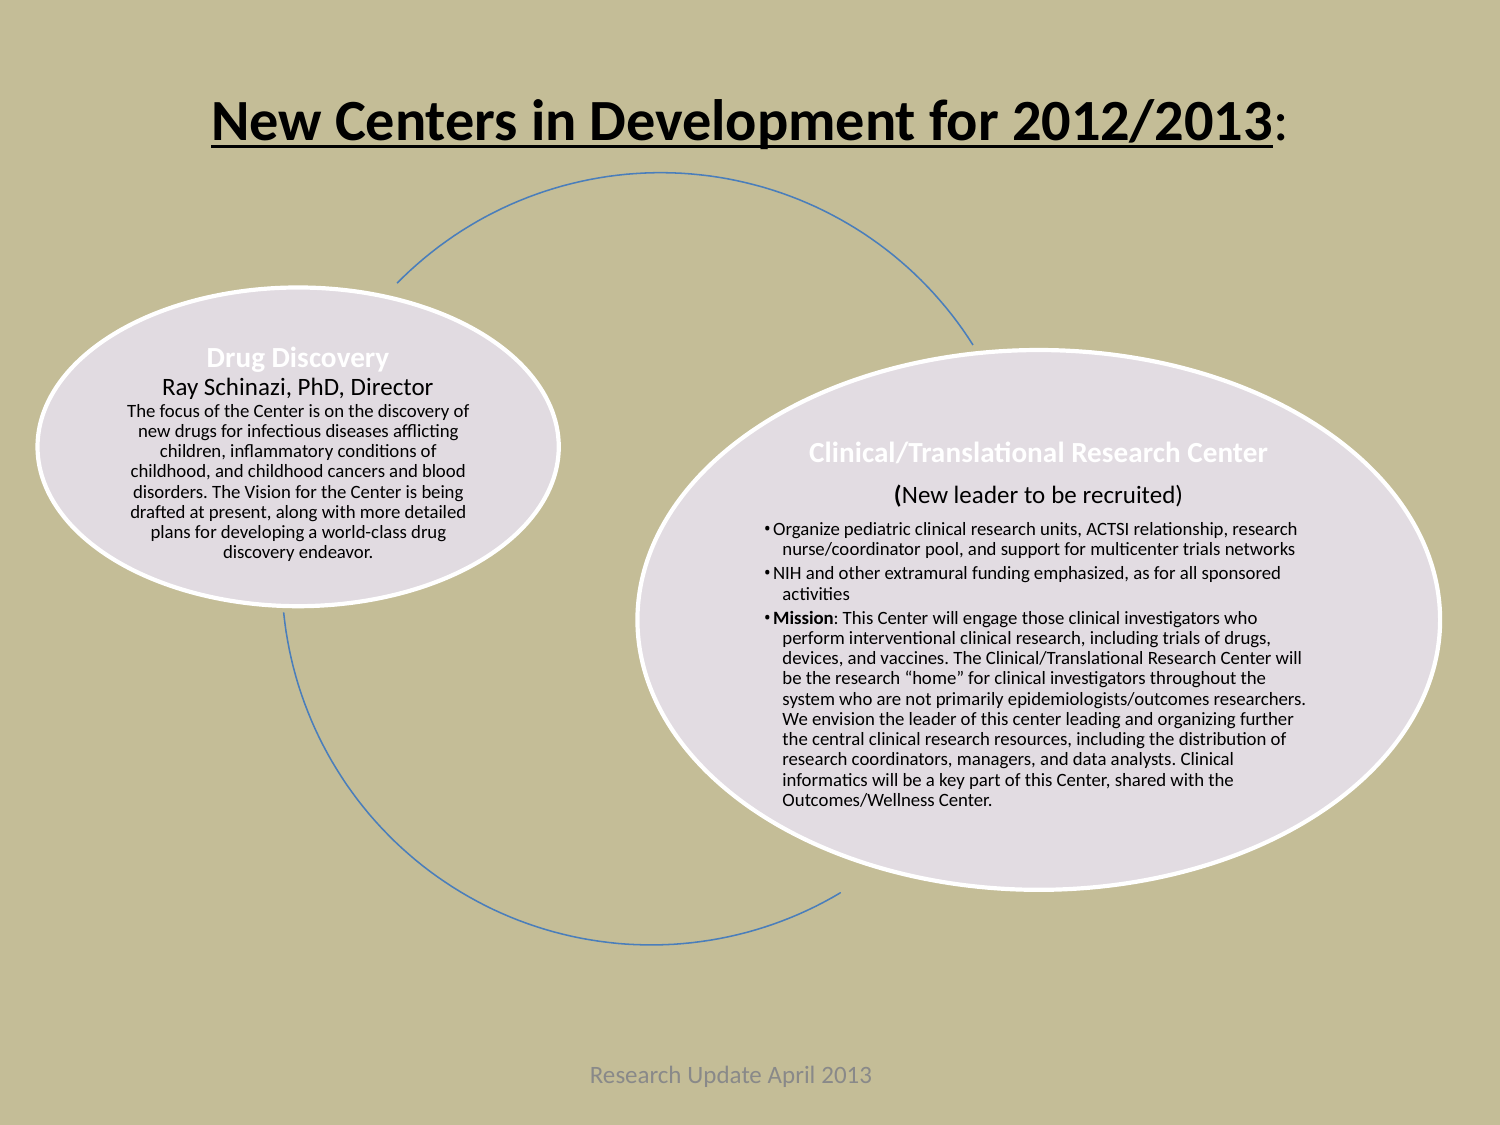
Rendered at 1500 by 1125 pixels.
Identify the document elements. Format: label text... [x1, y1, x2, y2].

text_box Clinical/Translational Research Center (New leader to be recruited) Organize pediatric clinical research units, ACTSI relationship, research nurse/coordinator pool, and support for multicenter trials networks NIH and other extramural funding emphasized, as for all sponsored activities Mission: This Center will engage those clinical investigators who perform interventional clinical research, including trials of drugs, devices, and vaccines. The Clinical/Translational Research Center will be the research “home” for clinical investigators throughout the system who are not primarily epidemiologists/outcomes researchers. We envision the leader of this center leading and organizing further the central clinical research resources, including the distribution of research coordinators, managers, and data analysts. Clinical informatics will be a key part of this Center, shared with the Outcomes/Wellness Center. [637, 350, 1441, 890]
text_box Drug Discovery Ray Schinazi, PhD, Director The focus of the Center is on the discovery of new drugs for infectious diseases afflicting children, inflammatory conditions of childhood, and childhood cancers and blood disorders. The Vision for the Center is being drafted at present, along with more detailed plans for developing a world-class drug discovery endeavor. [37, 287, 559, 607]
title New Centers in Development for 2012/2013: [75, 75, 1426, 150]
text_box Research Update April 2013 [525, 1050, 938, 1098]
